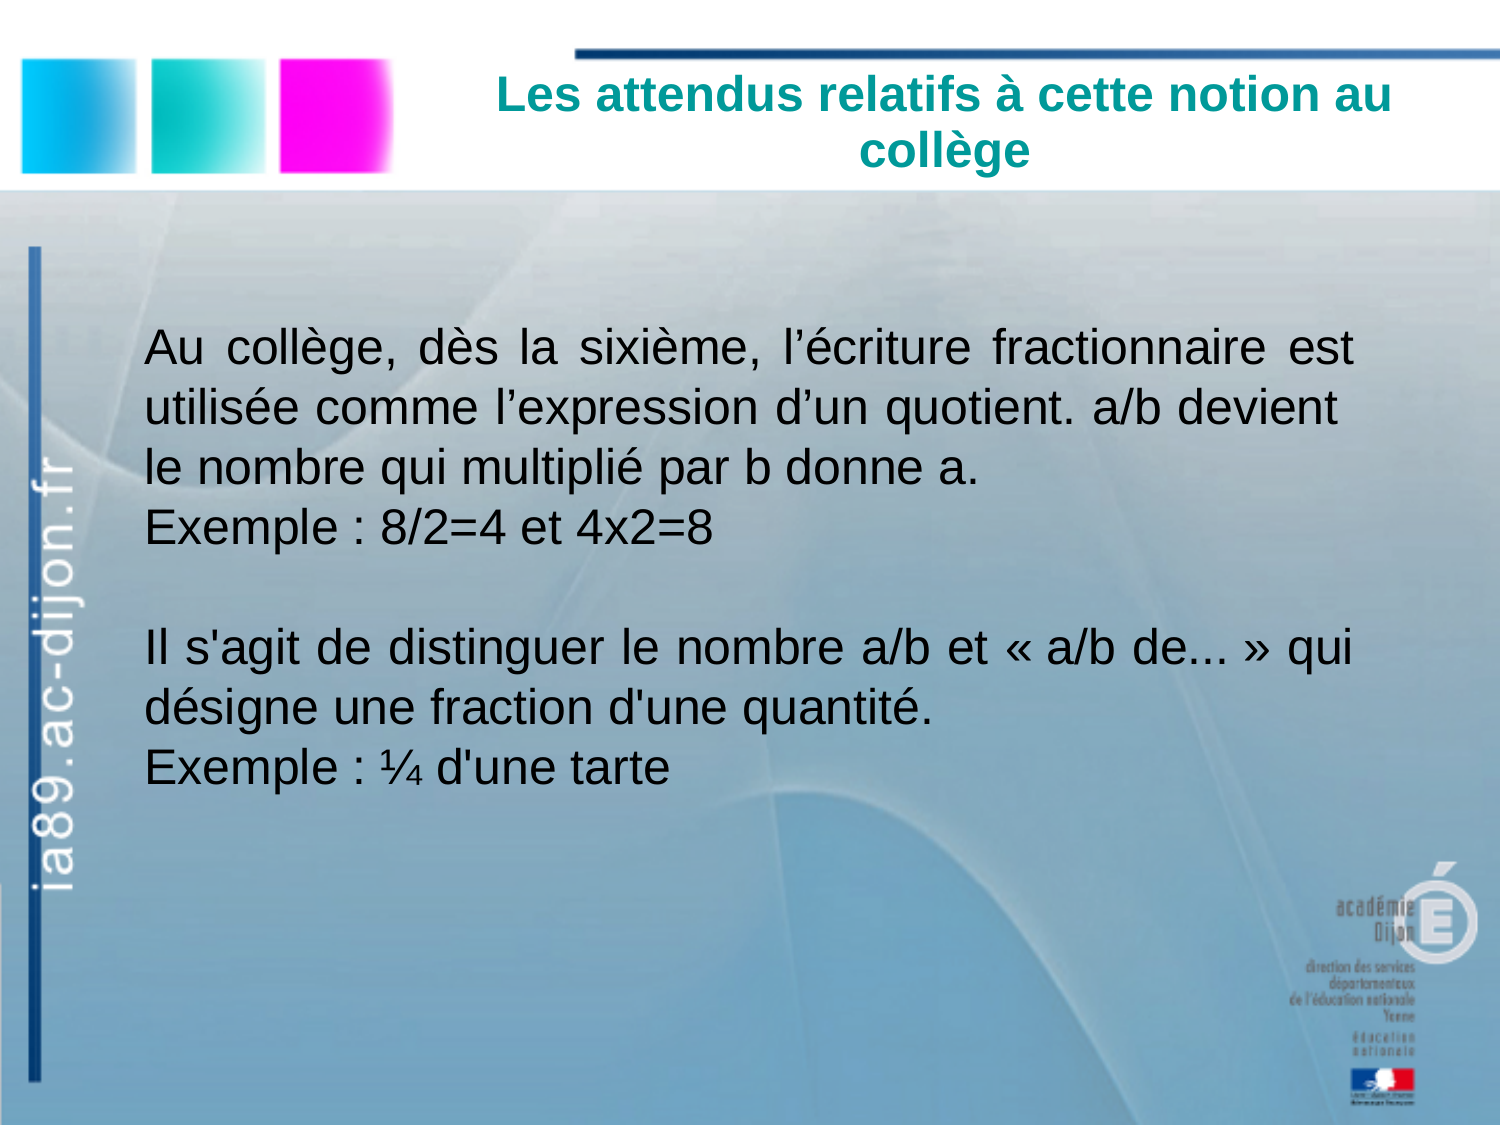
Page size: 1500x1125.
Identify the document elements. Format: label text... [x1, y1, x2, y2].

text_box Au collège, dès la sixième, l’écriture fractionnaire est utilisée comme l’expression d’un quotient. a/b devient le nombre qui multiplié par b donne a. Exemple : 8/2=4 et 4x2=8 Il s'agit de distinguer le nombre a/b et « a/b de... » qui désigne une fraction d'une quantité. Exemple : ¼ d'une tarte [129, 307, 1371, 802]
title Les attendus relatifs à cette notion au collège [401, 43, 1489, 201]
picture [0, 0, 1500, 1125]
